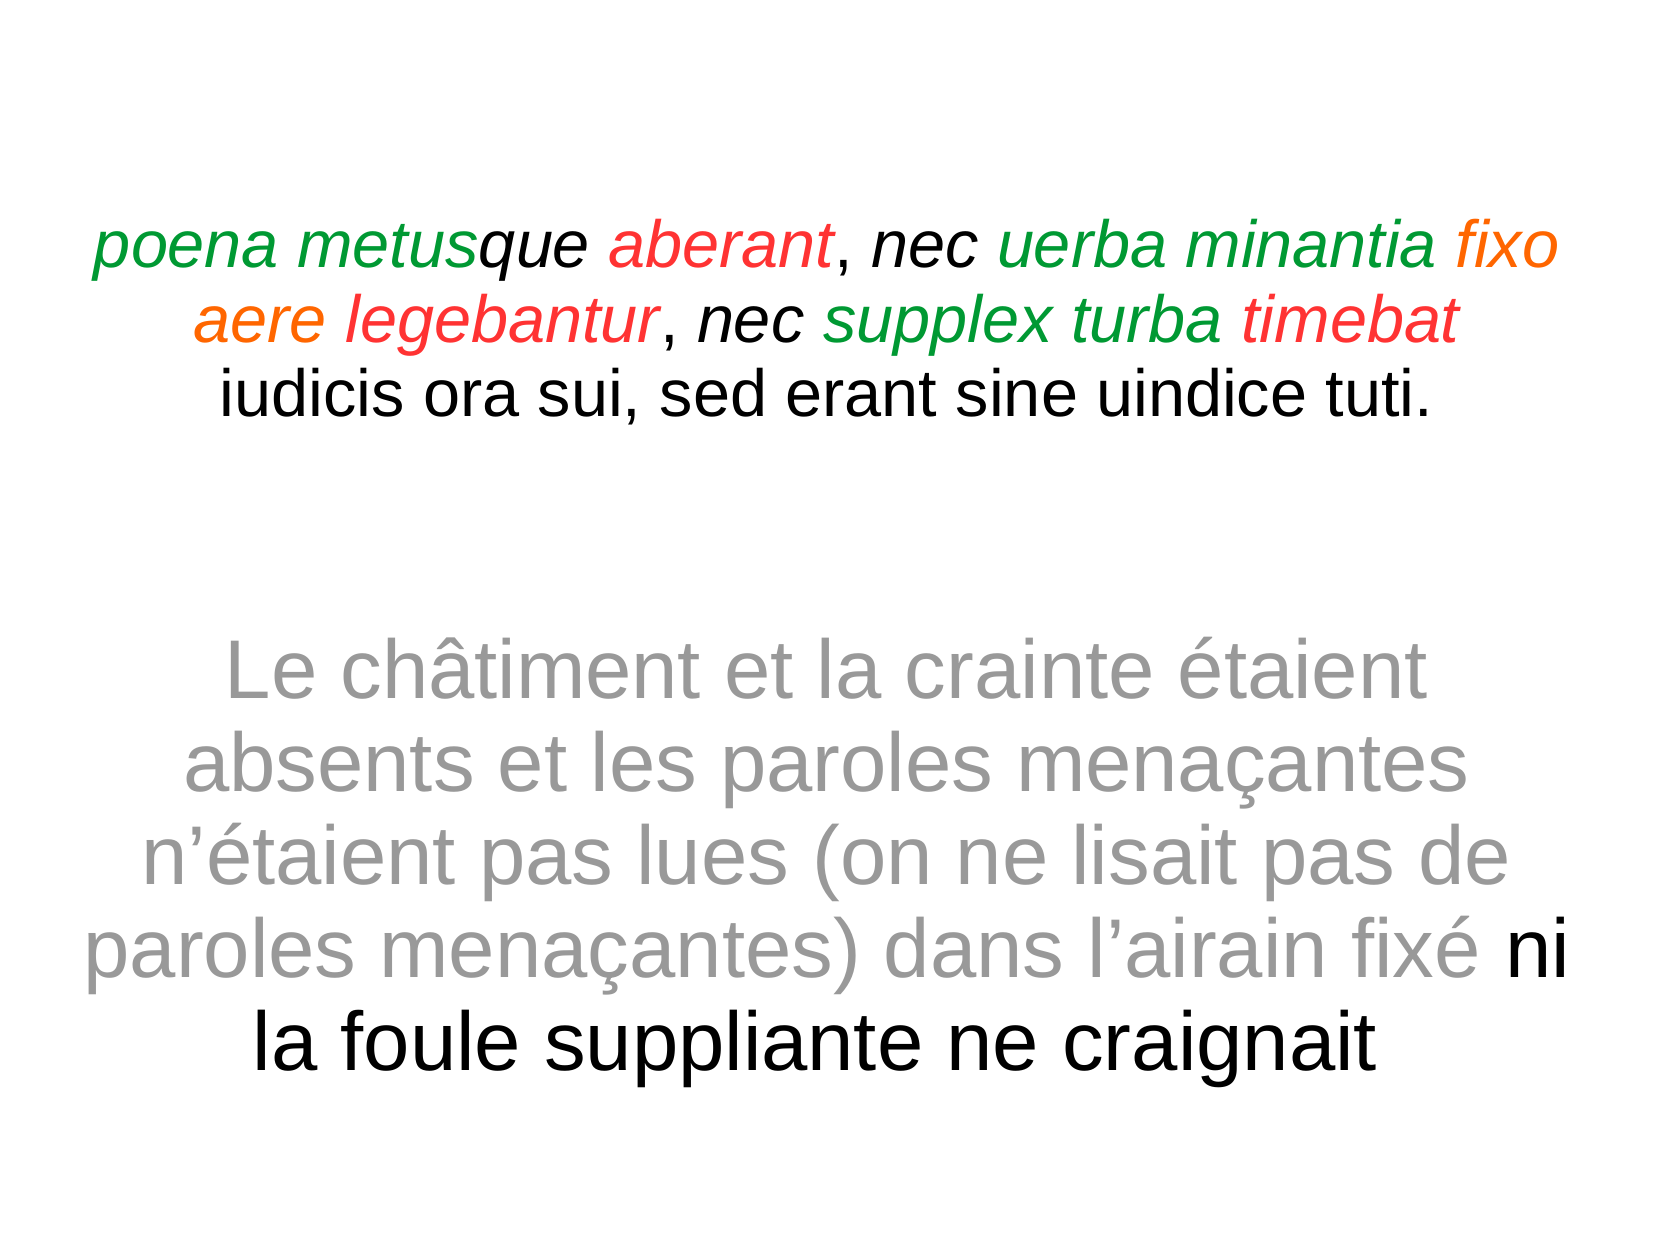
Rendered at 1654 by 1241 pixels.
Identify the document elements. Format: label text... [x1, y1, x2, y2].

title poena metusque aberant, nec uerba minantia fixo aere legebantur, nec supplex turba timebat iudicis ora sui, sed erant sine uindice tuti. [47, 35, 1607, 603]
subtitle Le châtiment et la crainte étaient absents et les paroles menaçantes n’étaient pas lues (on ne lisait pas de paroles menaçantes) dans l’airain fixé ni la foule suppliante ne craignait [82, 602, 1571, 1109]
